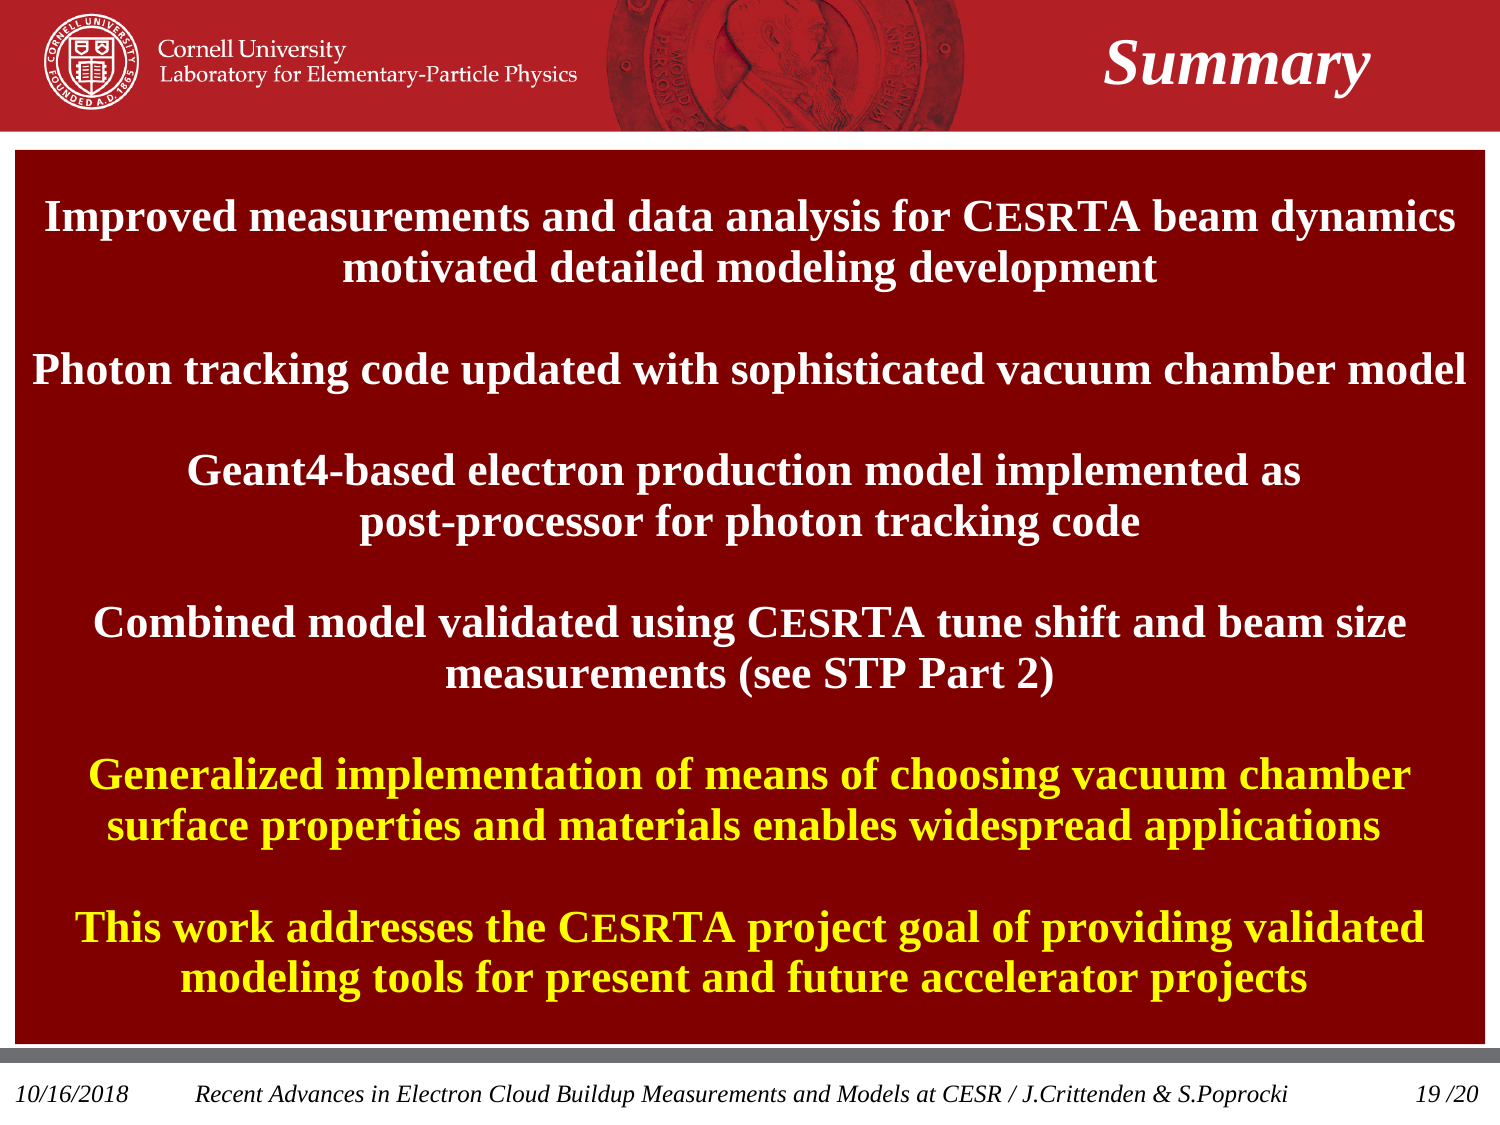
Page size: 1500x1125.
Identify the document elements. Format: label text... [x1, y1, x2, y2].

text_box Improved measurements and data analysis for CESRTA beam dynamics motivated detailed modeling development Photon tracking code updated with sophisticated vacuum chamber model Geant4-based electron production model implemented as post-processor for photon tracking code Combined model validated using CESRTA tune shift and beam size measurements (see STP Part 2) Generalized implementation of means of choosing vacuum chamber surface properties and materials enables widespread applications This work addresses the CESRTA project goal of providing validated modeling tools for present and future accelerator projects [15, 149, 1486, 1045]
title Summary [975, 4, 1500, 121]
picture [0, 0, 1500, 132]
